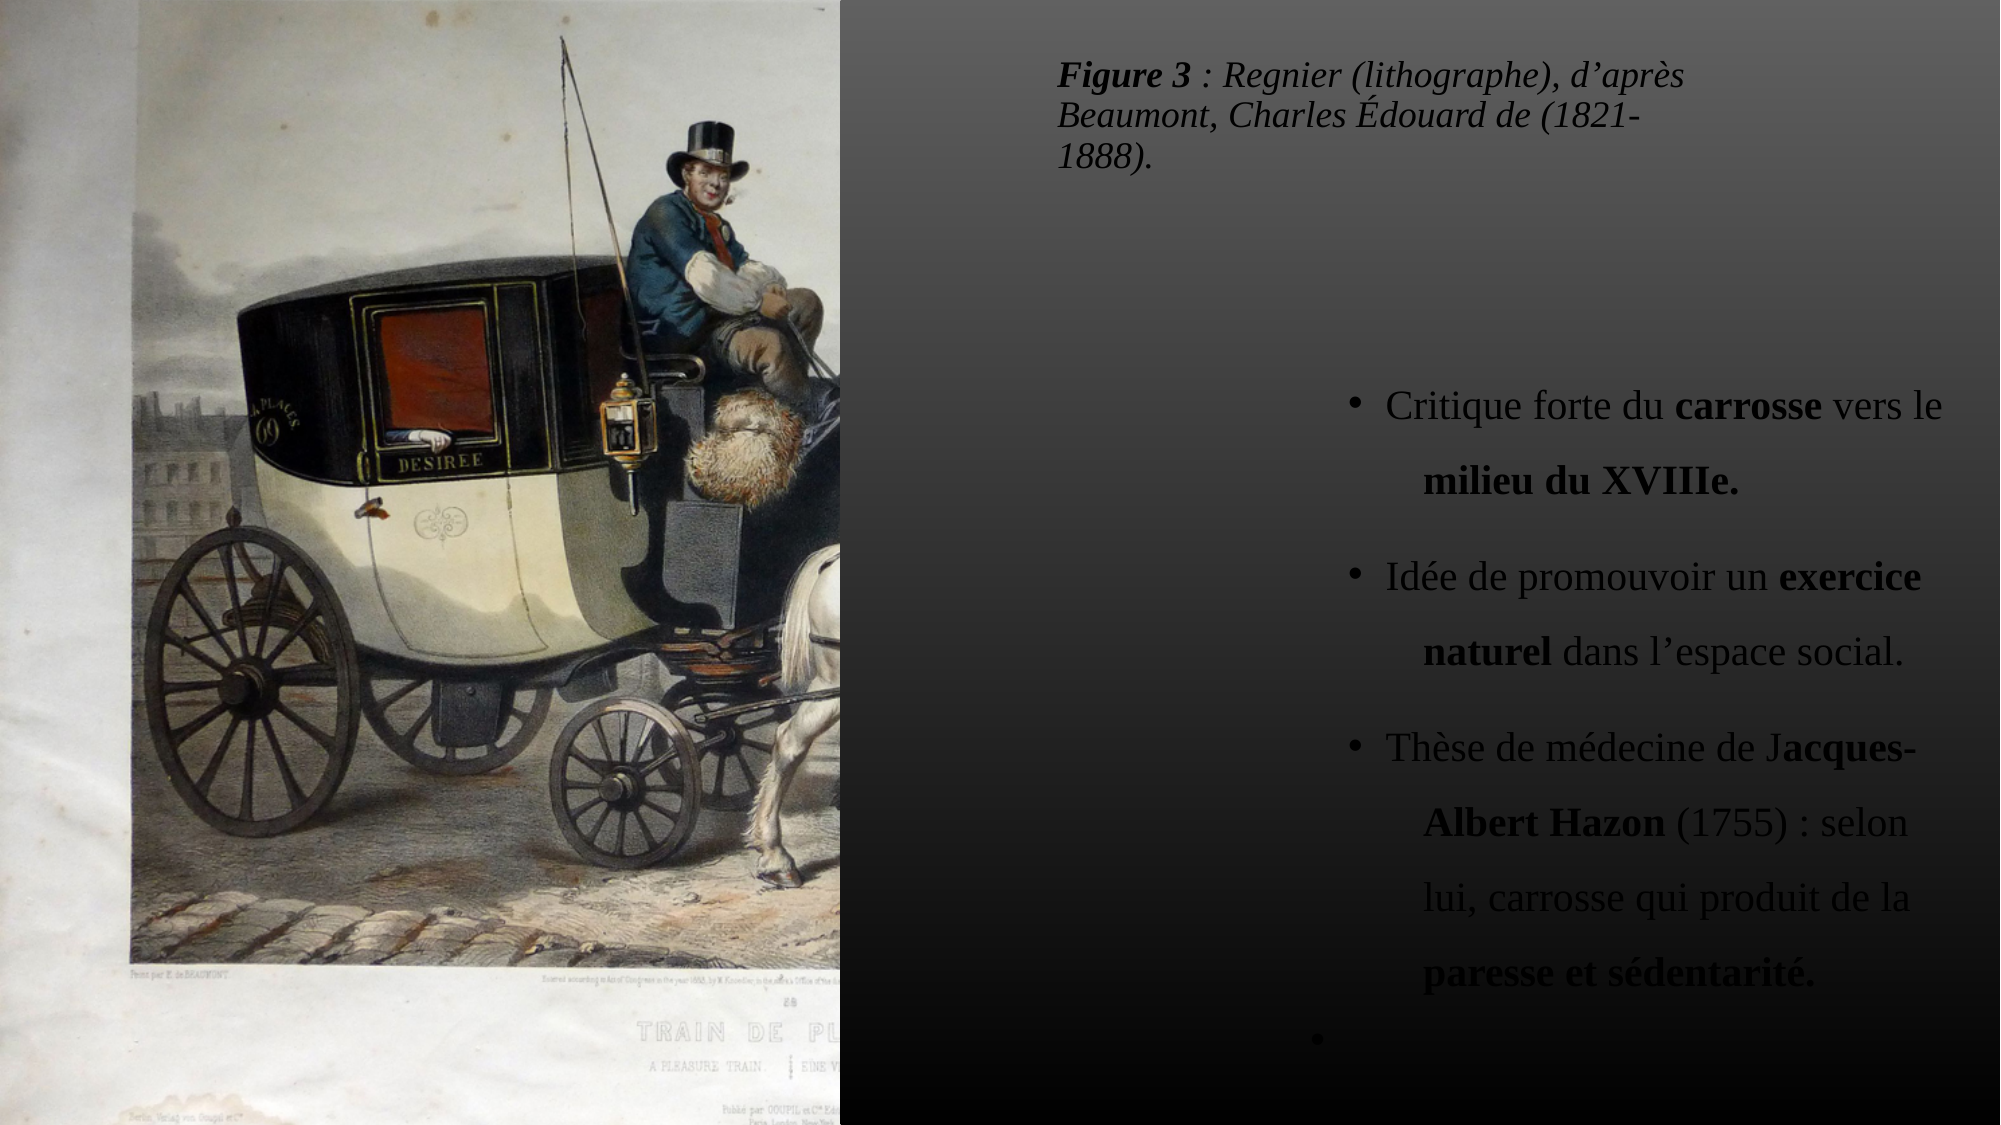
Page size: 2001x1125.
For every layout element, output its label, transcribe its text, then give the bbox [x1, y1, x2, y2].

text_box [841, 0, 2000, 1125]
picture [0, 0, 841, 1125]
list Critique forte du carrosse vers le milieu du XVIIIe. Idée de promouvoir un exercice naturel dans l’espace social. Thèse de médecine de Jacques-Albert Hazon (1755) : selon lui, carrosse qui produit de la paresse et sédentarité. [1295, 345, 1960, 1054]
title Figure 3 : Regnier (lithographe), d’après Beaumont, Charles Édouard de (1821-1888). [1042, 43, 1706, 189]
